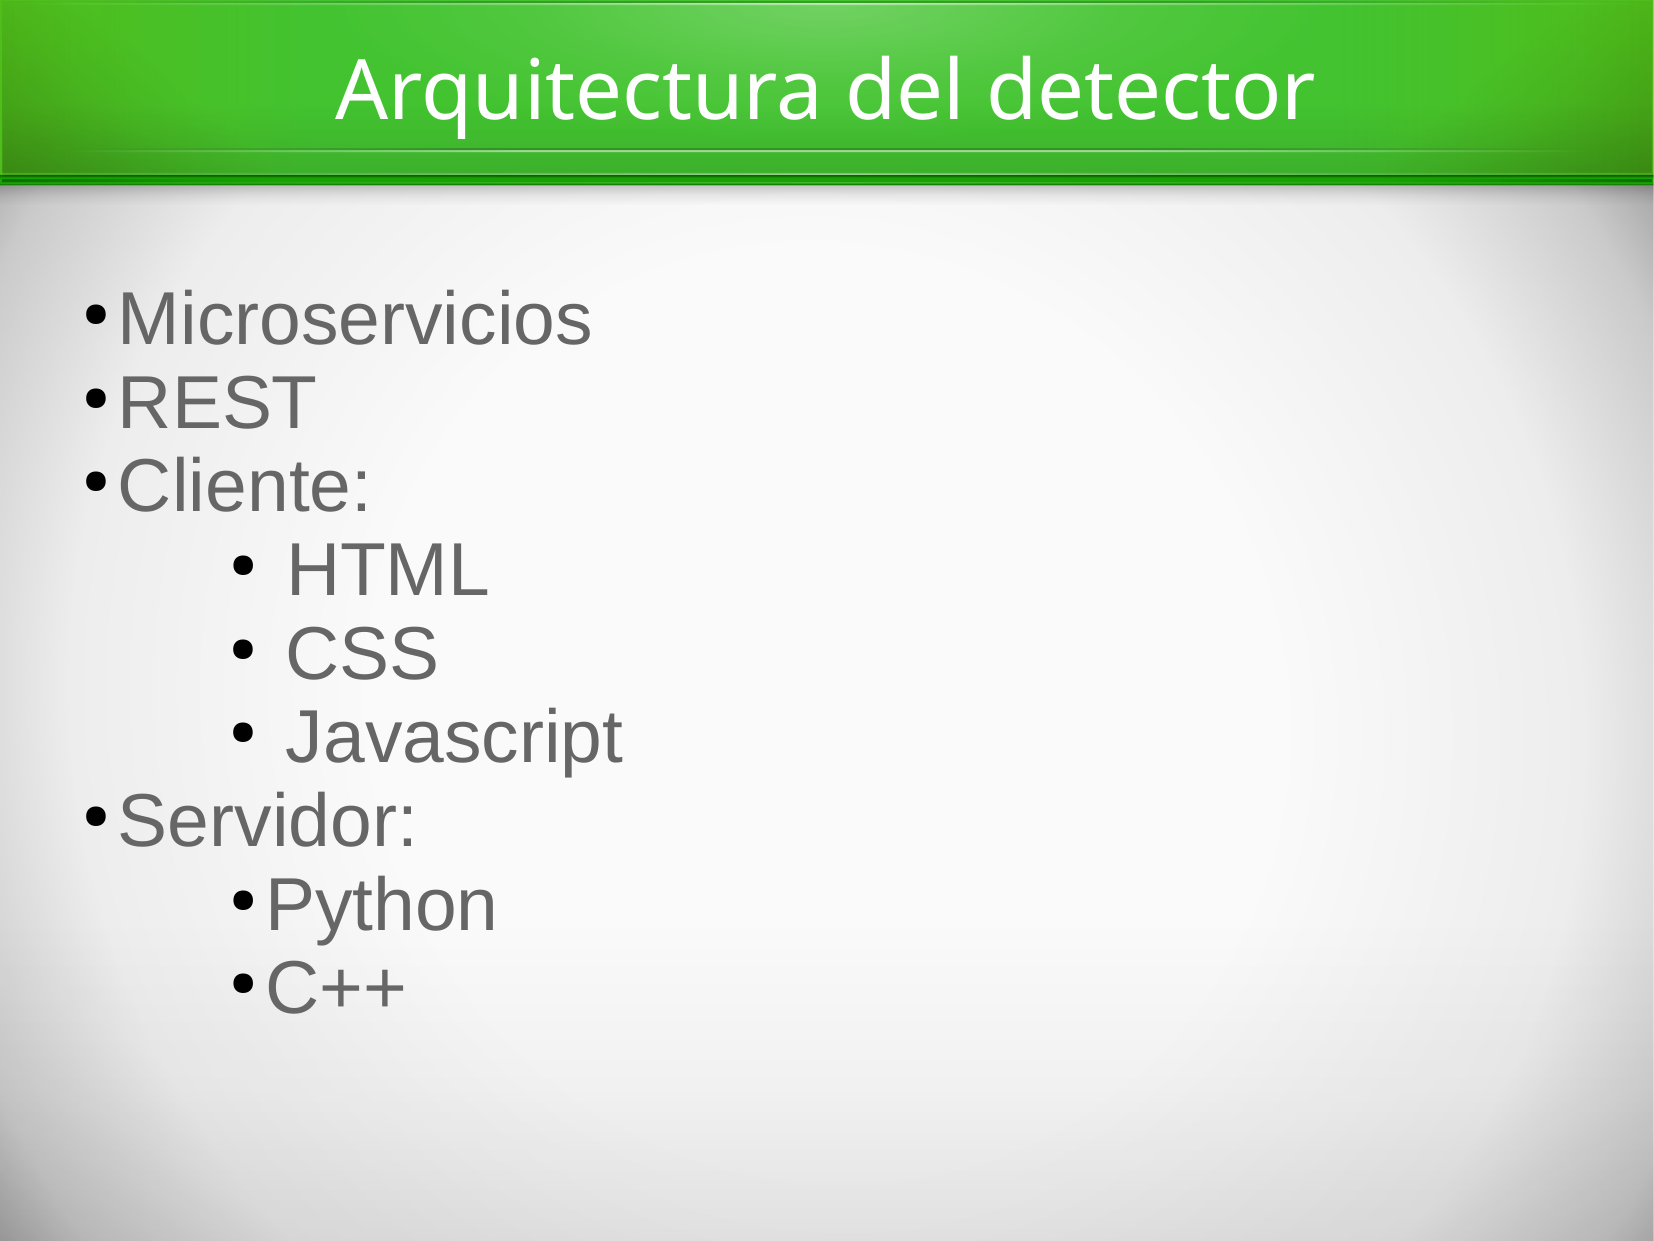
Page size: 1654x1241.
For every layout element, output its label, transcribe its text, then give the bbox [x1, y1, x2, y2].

text_box Microservicios REST Cliente: HTML CSS Javascript Servidor: Python C++ [82, 277, 1570, 1186]
title Arquitectura del detector [82, 17, 1571, 166]
picture [0, 0, 1654, 1241]
